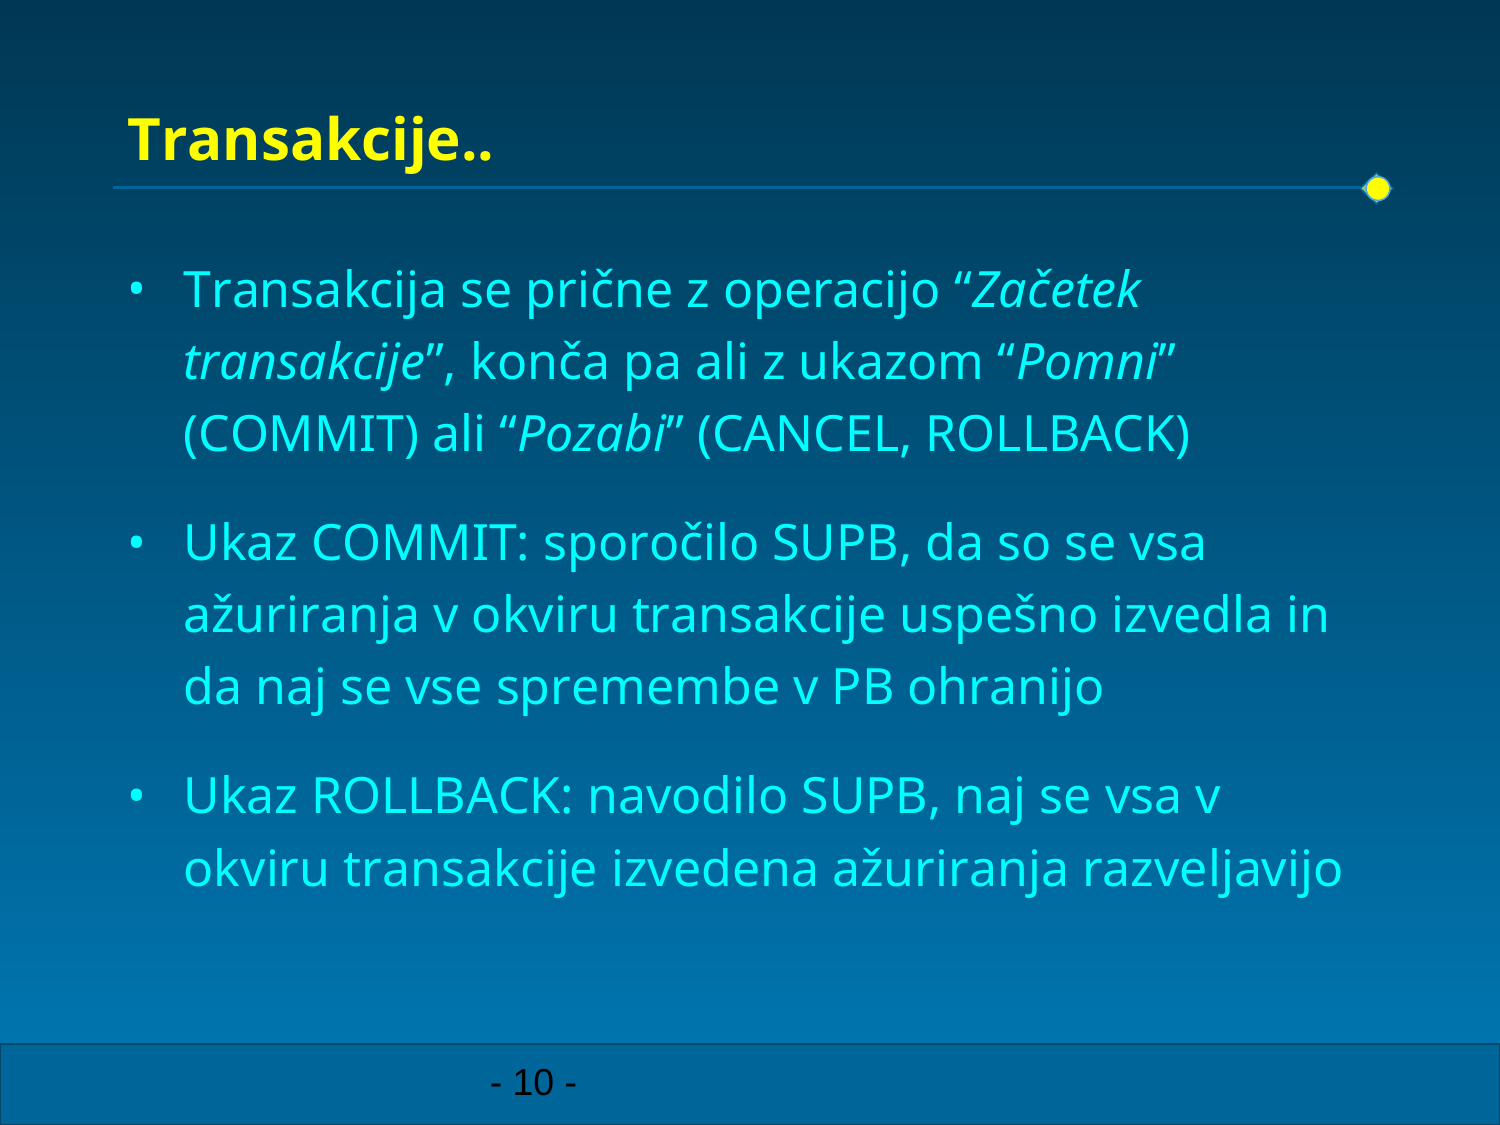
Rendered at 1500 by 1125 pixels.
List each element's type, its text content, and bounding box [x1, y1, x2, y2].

title Transakcije.. [112, 94, 1388, 181]
list Transakcija se prične z operacijo “Začetek transakcije”, konča pa ali z ukazom “Pomni” (COMMIT) ali “Pozabi” (CANCEL, ROLLBACK) Ukaz COMMIT: sporočilo SUPB, da so se vsa ažuriranja v okviru transakcije uspešno izvedla in da naj se vse spremembe v PB ohranijo Ukaz ROLLBACK: navodilo SUPB, naj se vsa v okviru transakcije izvedena ažuriranja razveljavijo [112, 237, 1388, 963]
